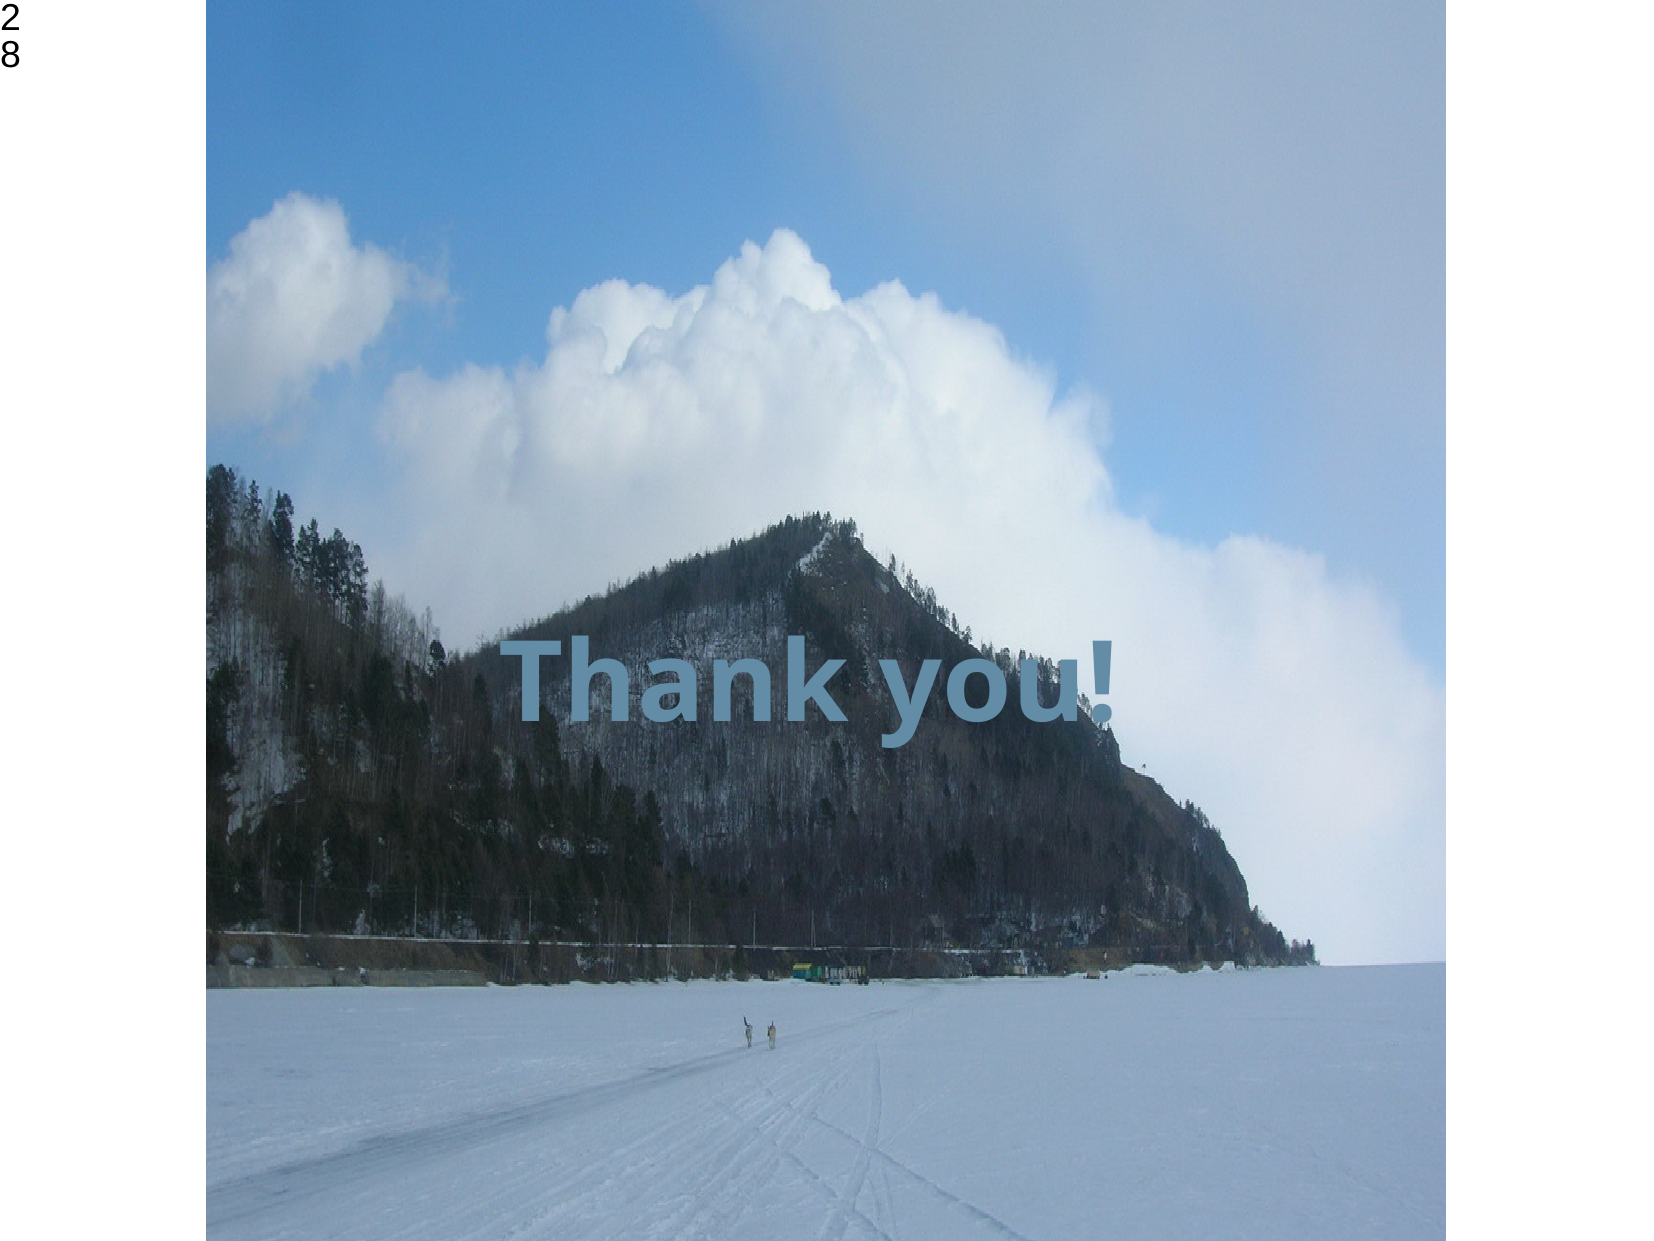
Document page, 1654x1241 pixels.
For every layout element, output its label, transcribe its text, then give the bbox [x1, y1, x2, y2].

picture [206, 0, 1446, 1241]
text_box Thank you! [439, 601, 1178, 751]
